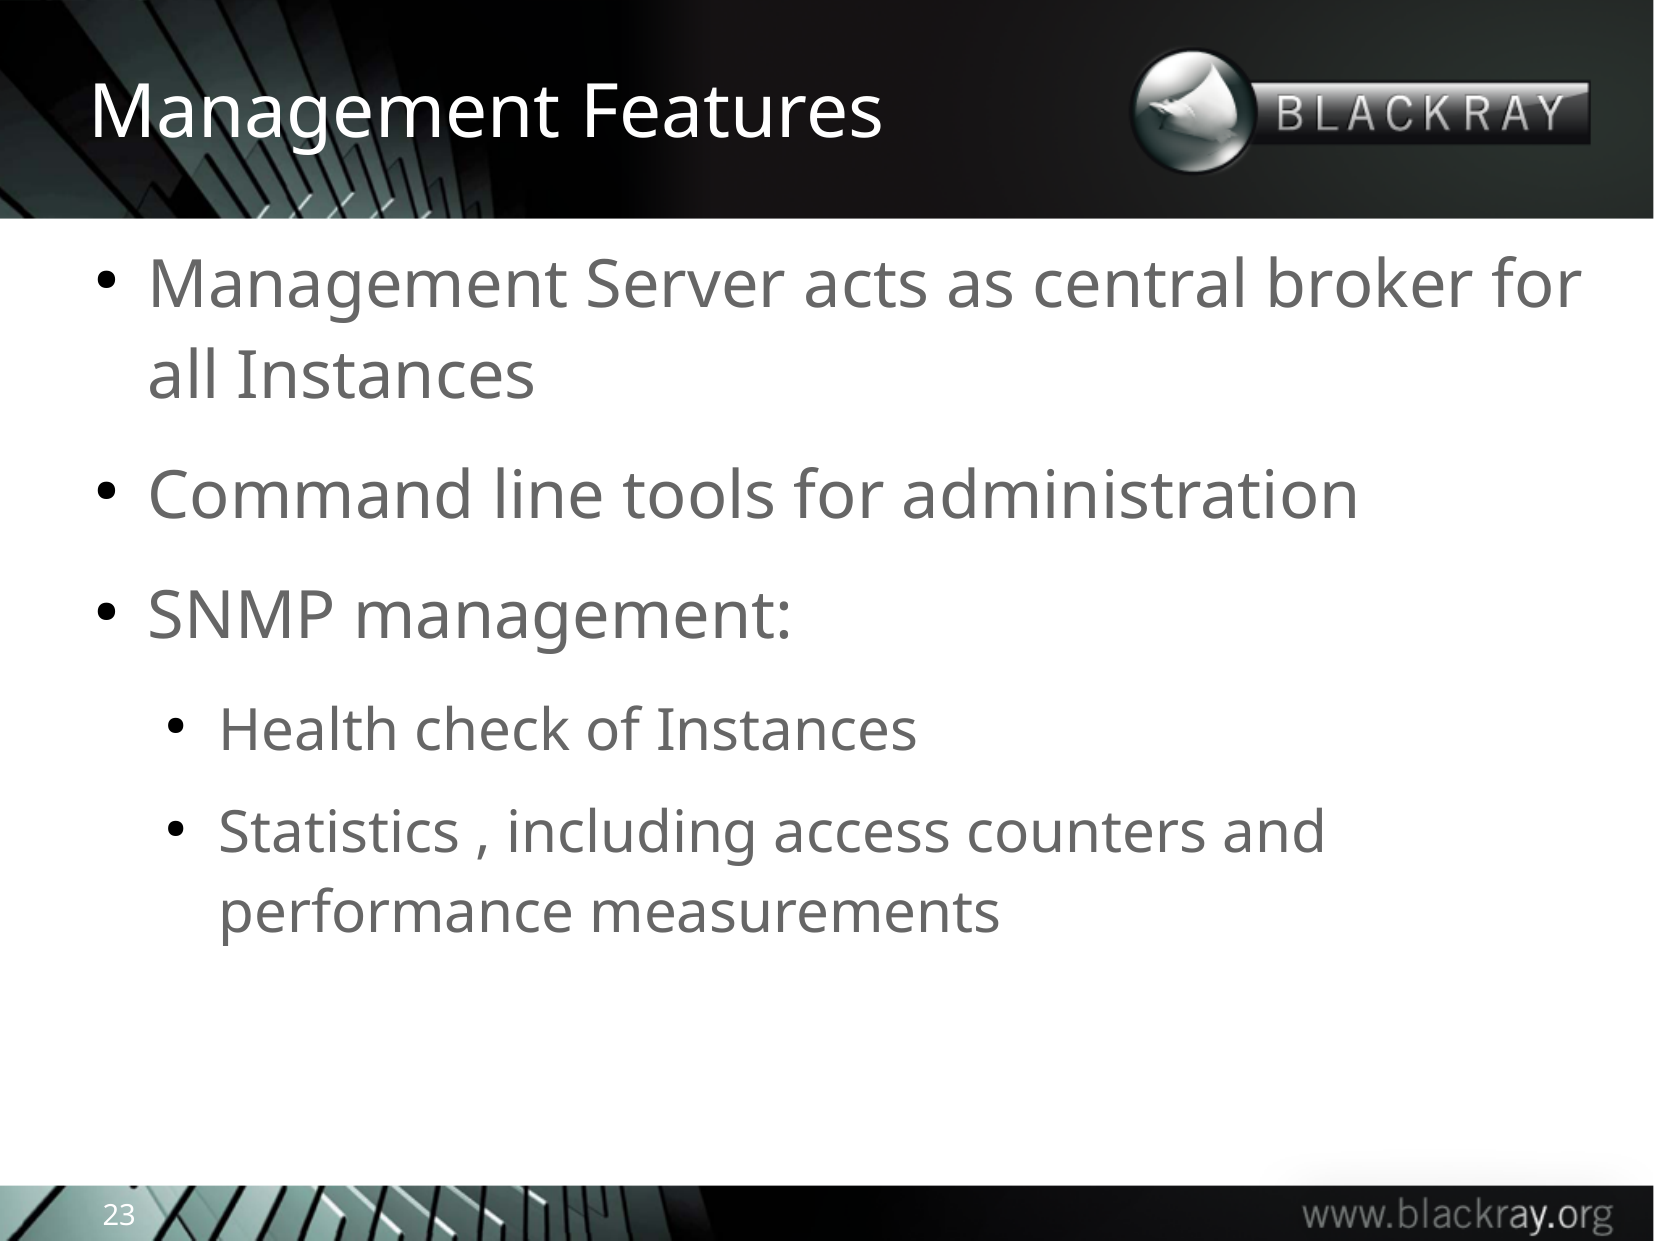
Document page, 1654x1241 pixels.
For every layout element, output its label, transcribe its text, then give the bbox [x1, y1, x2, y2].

title Management Features [88, 46, 1577, 170]
picture [0, 0, 1654, 1241]
list Management Server acts as central broker for all Instances Command line tools for administration SNMP management: Health check of Instances Statistics , including access counters and performance measurements [76, 236, 1625, 1137]
